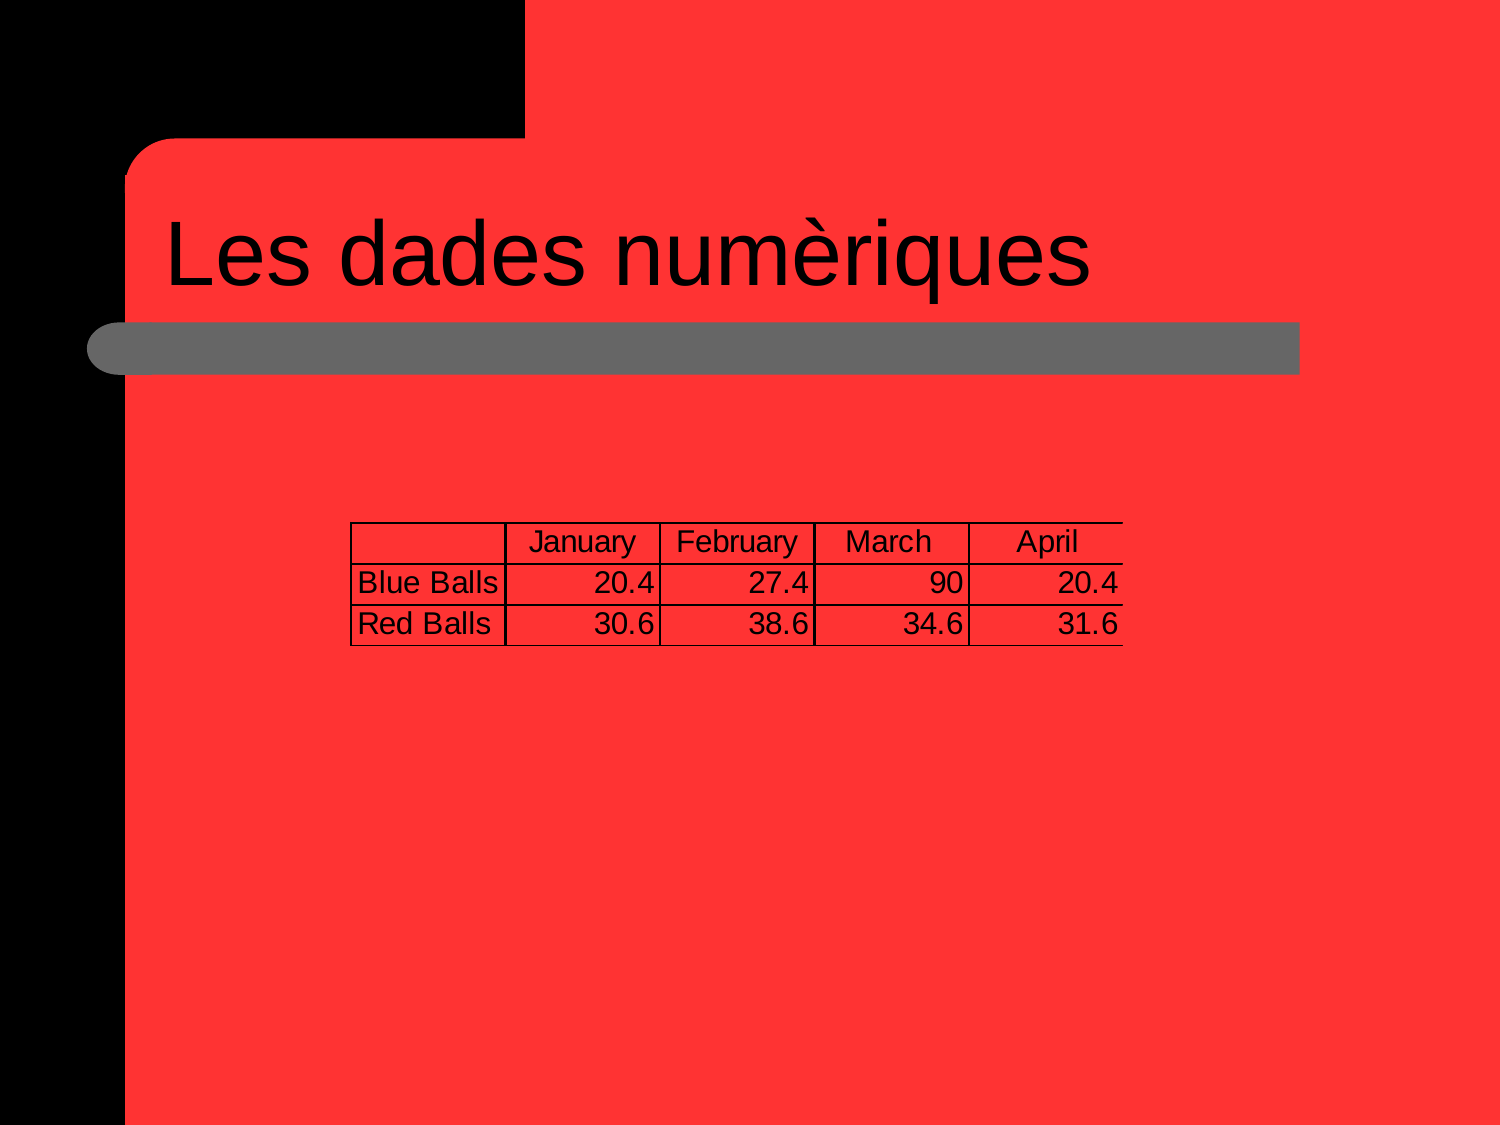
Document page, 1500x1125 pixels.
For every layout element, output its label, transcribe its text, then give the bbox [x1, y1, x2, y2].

title Les dades numèriques [149, 124, 1463, 313]
chart [350, 521, 1126, 648]
